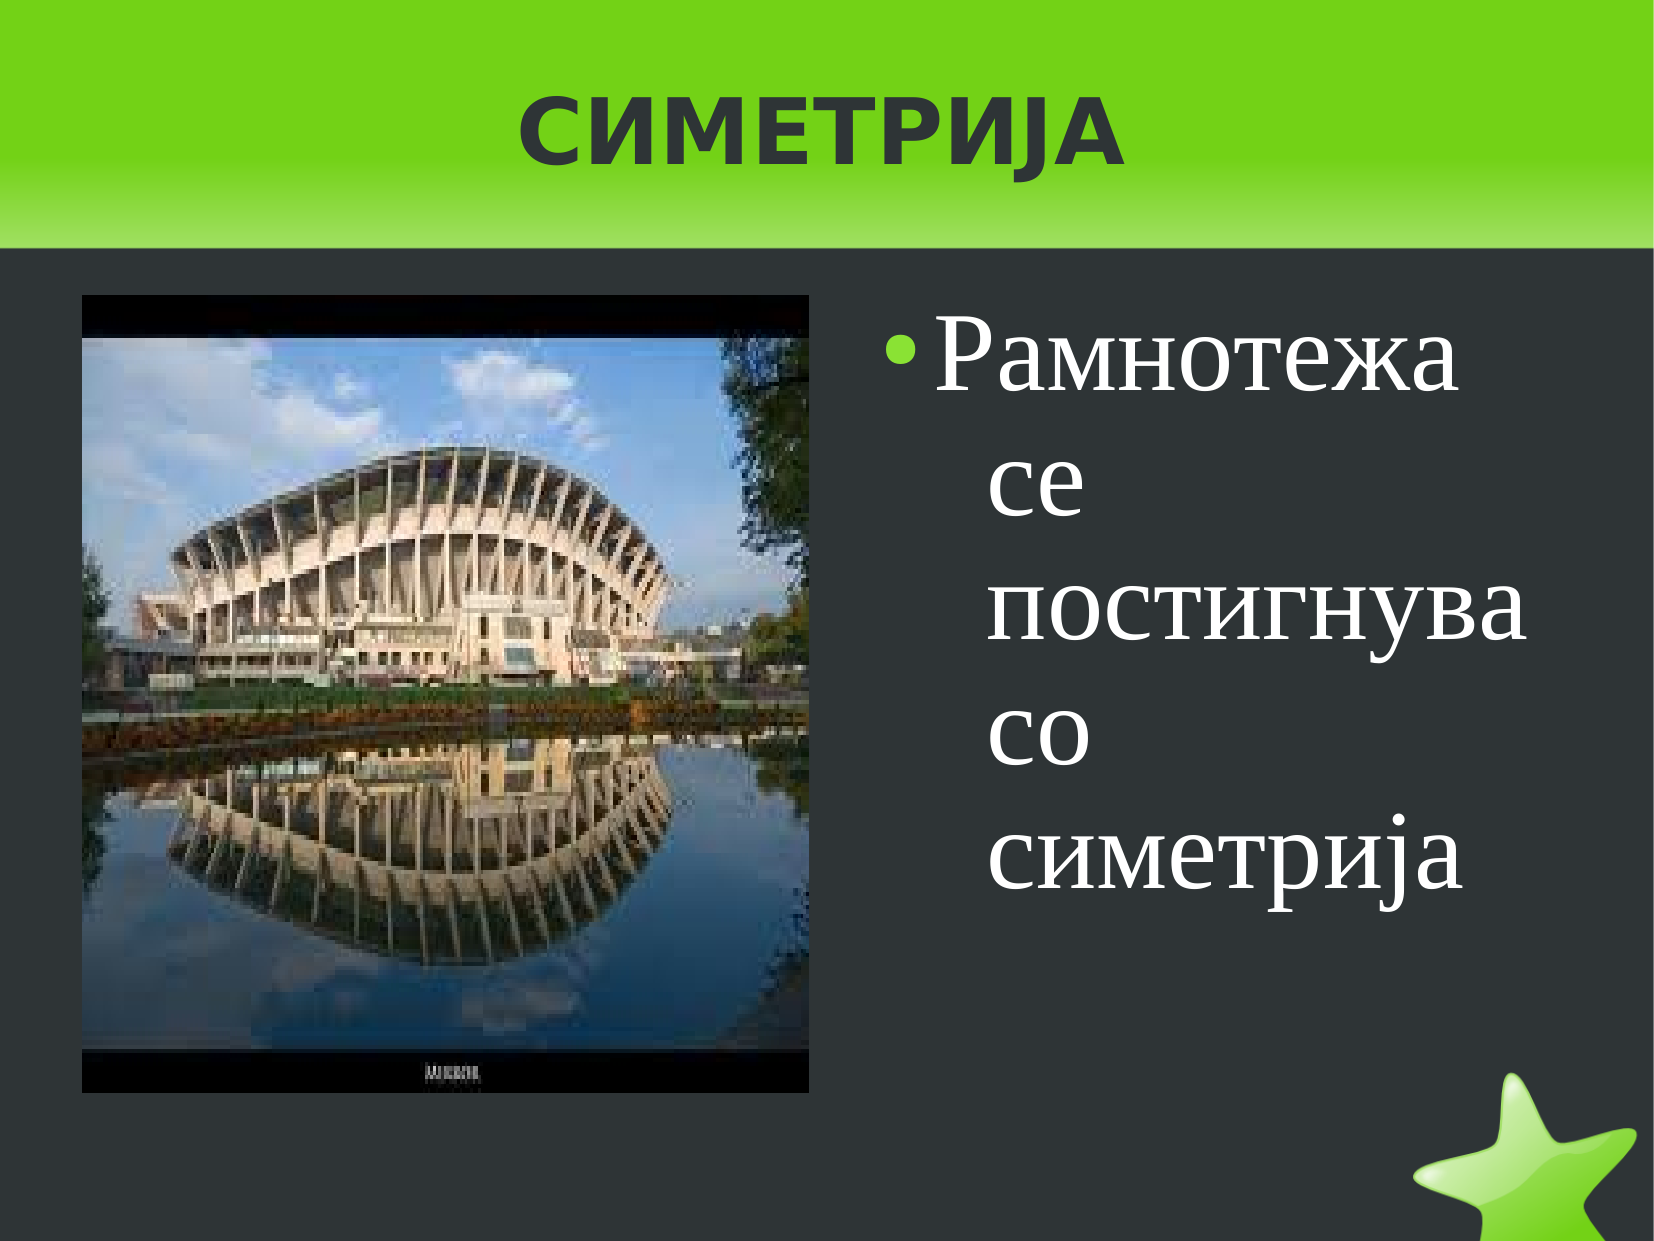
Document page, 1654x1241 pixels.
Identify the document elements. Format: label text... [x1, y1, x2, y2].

picture [0, 0, 1654, 1241]
title СИМЕТРИЈА [76, 29, 1565, 237]
list Рамнотежа се постигнува со симетрија [845, 290, 1572, 1094]
